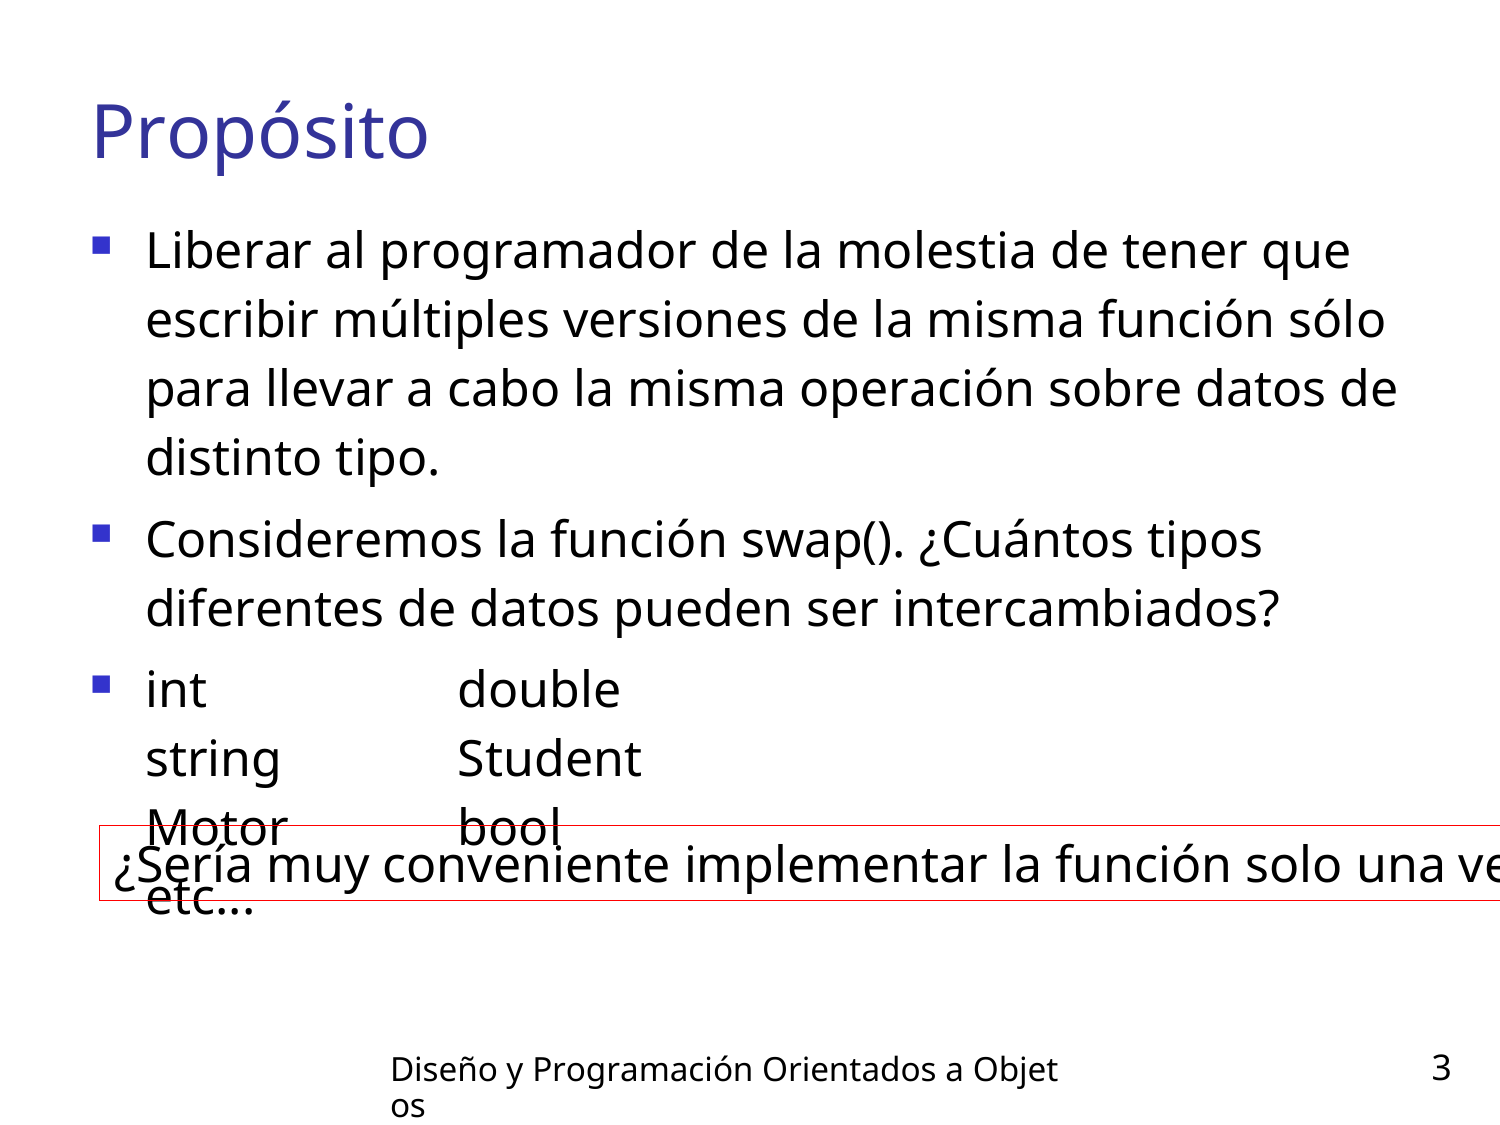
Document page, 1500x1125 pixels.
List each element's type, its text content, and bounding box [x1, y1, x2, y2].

list Liberar al programador de la molestia de tener que escribir múltiples versiones de la misma función sólo para llevar a cabo la misma operación sobre datos de distinto tipo. Consideremos la función swap(). ¿Cuántos tipos diferentes de datos pueden ser intercambiados? int double string Student Motor bool etc... [75, 207, 1462, 1028]
title Propósito [75, 10, 1466, 188]
text_box ¿Sería muy conveniente implementar la función solo una vez? [99, 825, 1463, 900]
